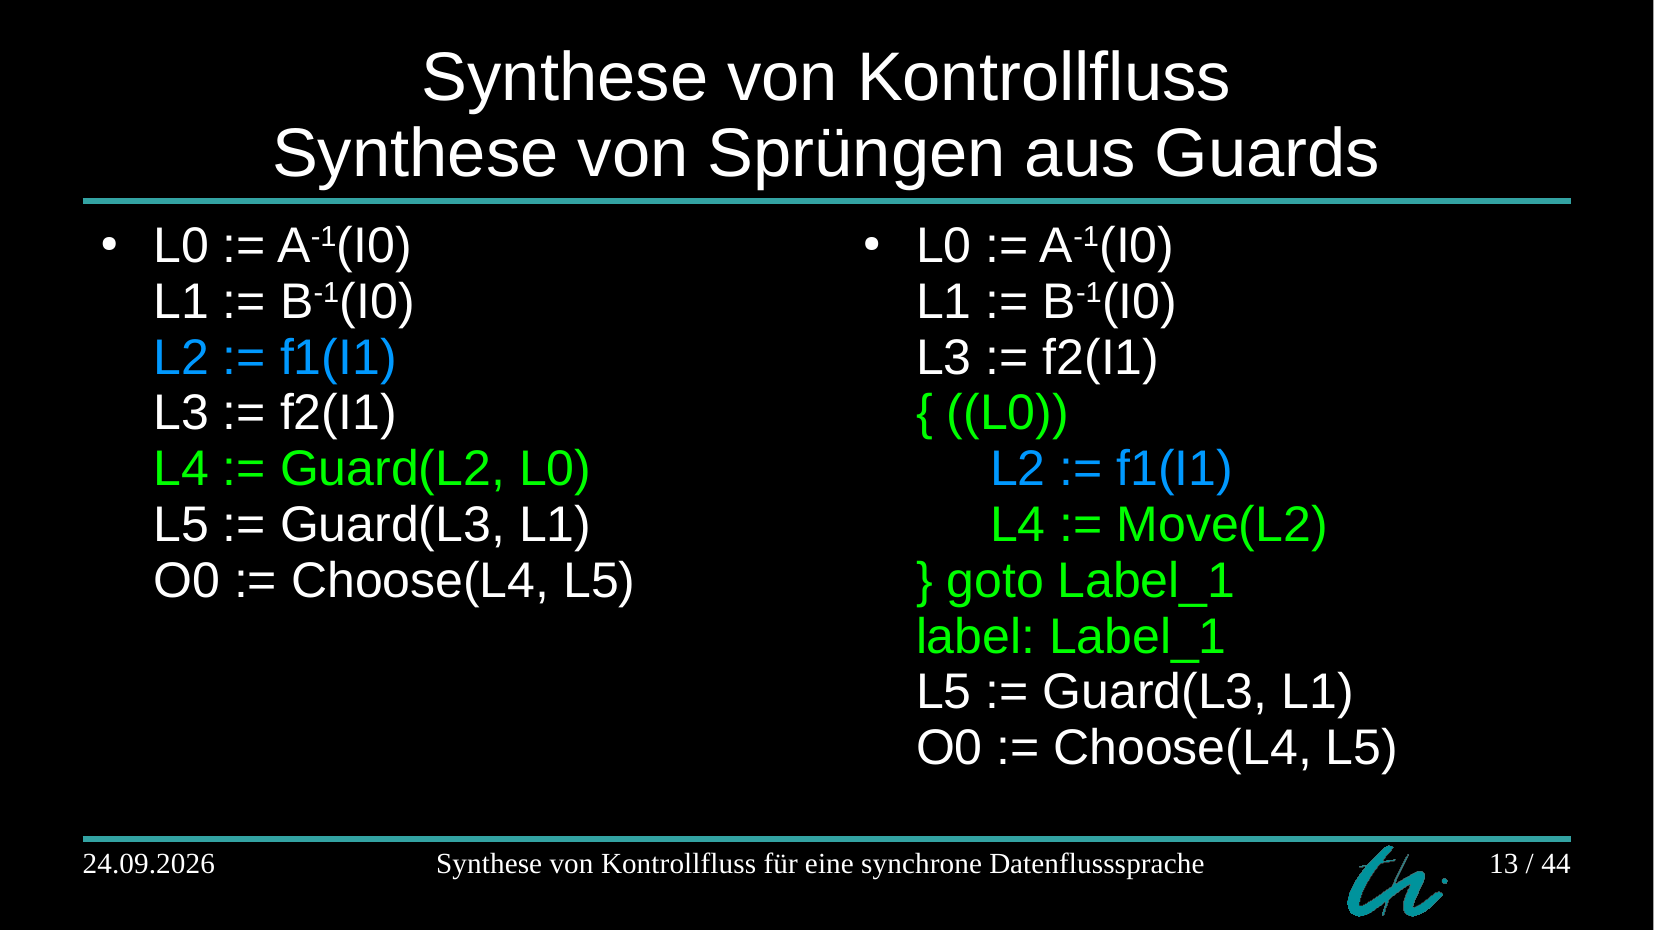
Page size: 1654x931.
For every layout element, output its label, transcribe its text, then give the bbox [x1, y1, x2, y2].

picture [1347, 845, 1448, 917]
list L0 := A-1(I0) L1 := B-1(I0) L2 := f1(I1) L3 := f2(I1) L4 := Guard(L2, L0) L5 := Guard(L3, L1) O0 := Choose(L4, L5) [82, 217, 809, 815]
list L0 := A-1(I0) L1 := B-1(I0) L3 := f2(I1) { ((L0)) L2 := f1(I1) L4 := Move(L2) } goto Label_1 label: Label_1 L5 := Guard(L3, L1) O0 := Choose(L4, L5) [845, 217, 1572, 815]
title Synthese von Kontrollfluss Synthese von Sprüngen aus Guards [82, 37, 1571, 193]
